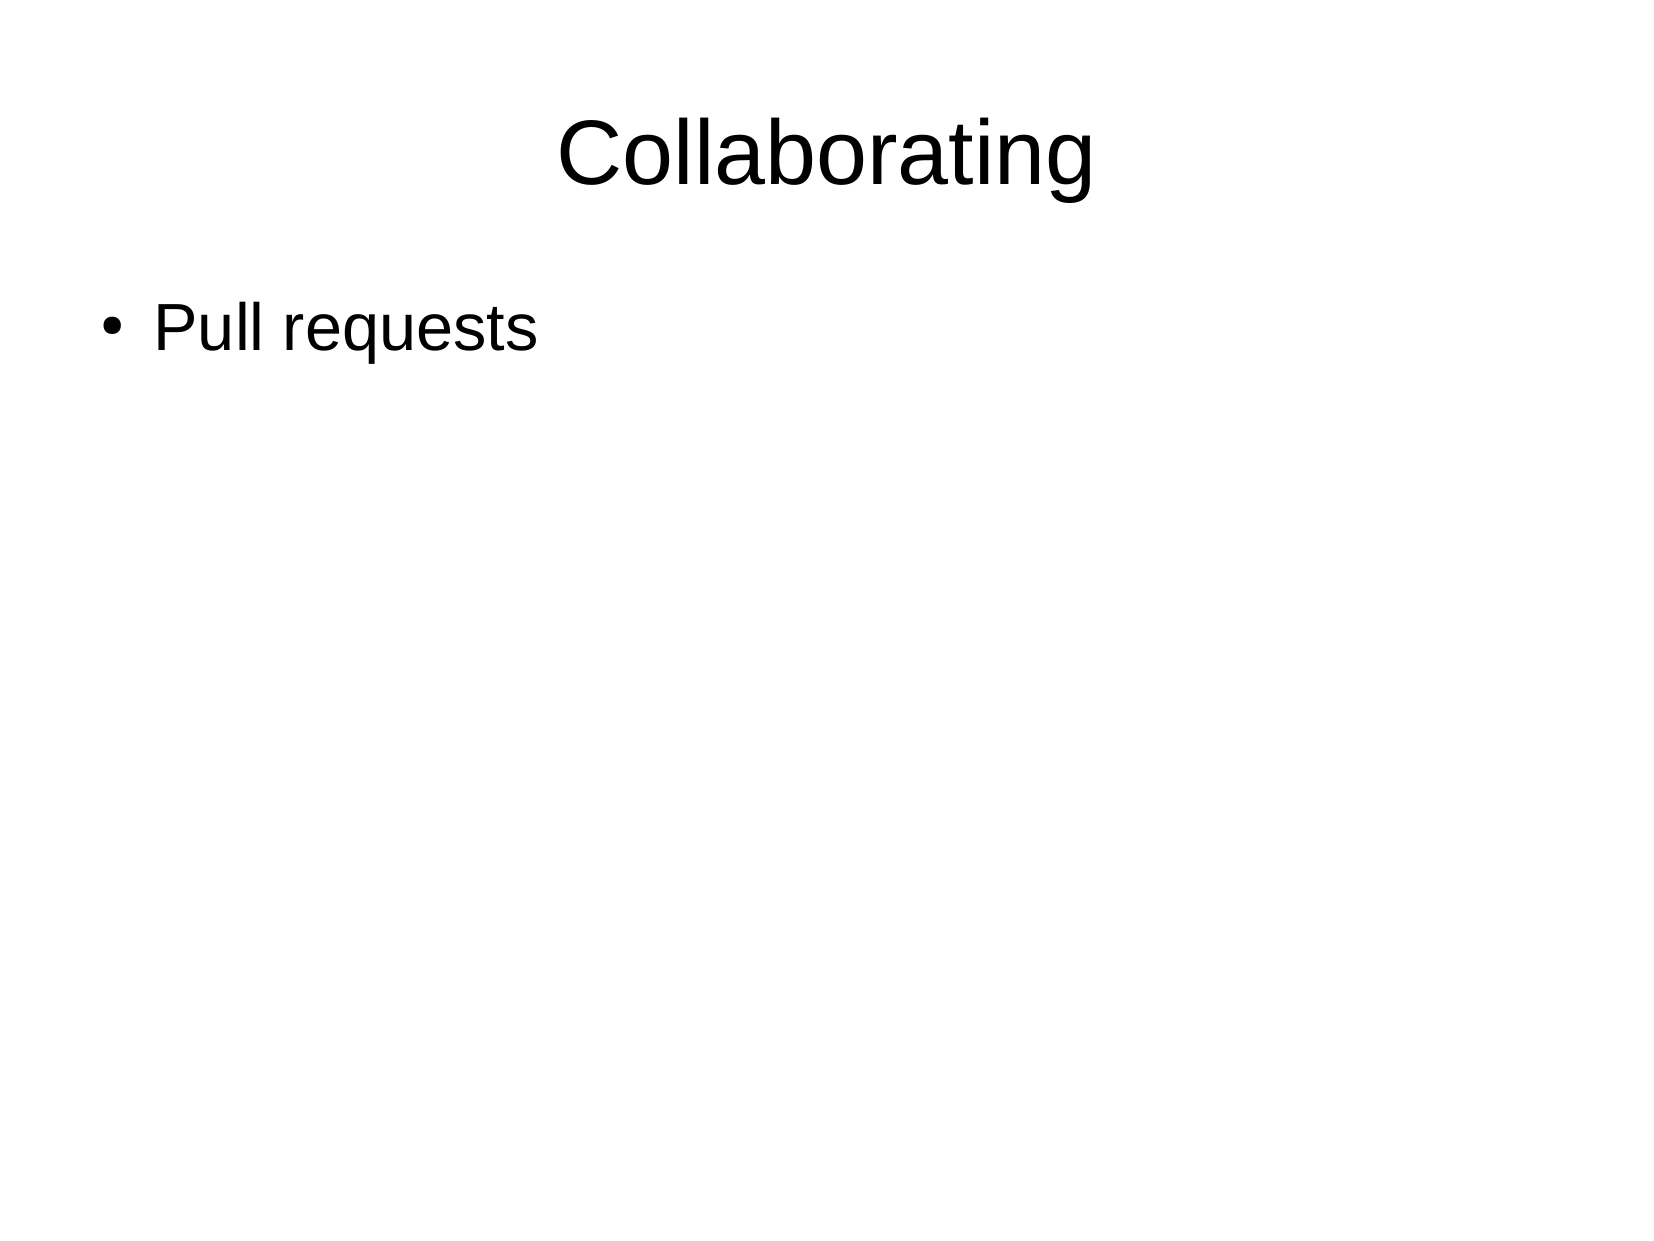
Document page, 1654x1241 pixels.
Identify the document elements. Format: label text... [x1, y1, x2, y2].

list Pull requests [82, 290, 1571, 1010]
title Collaborating [82, 49, 1571, 257]
